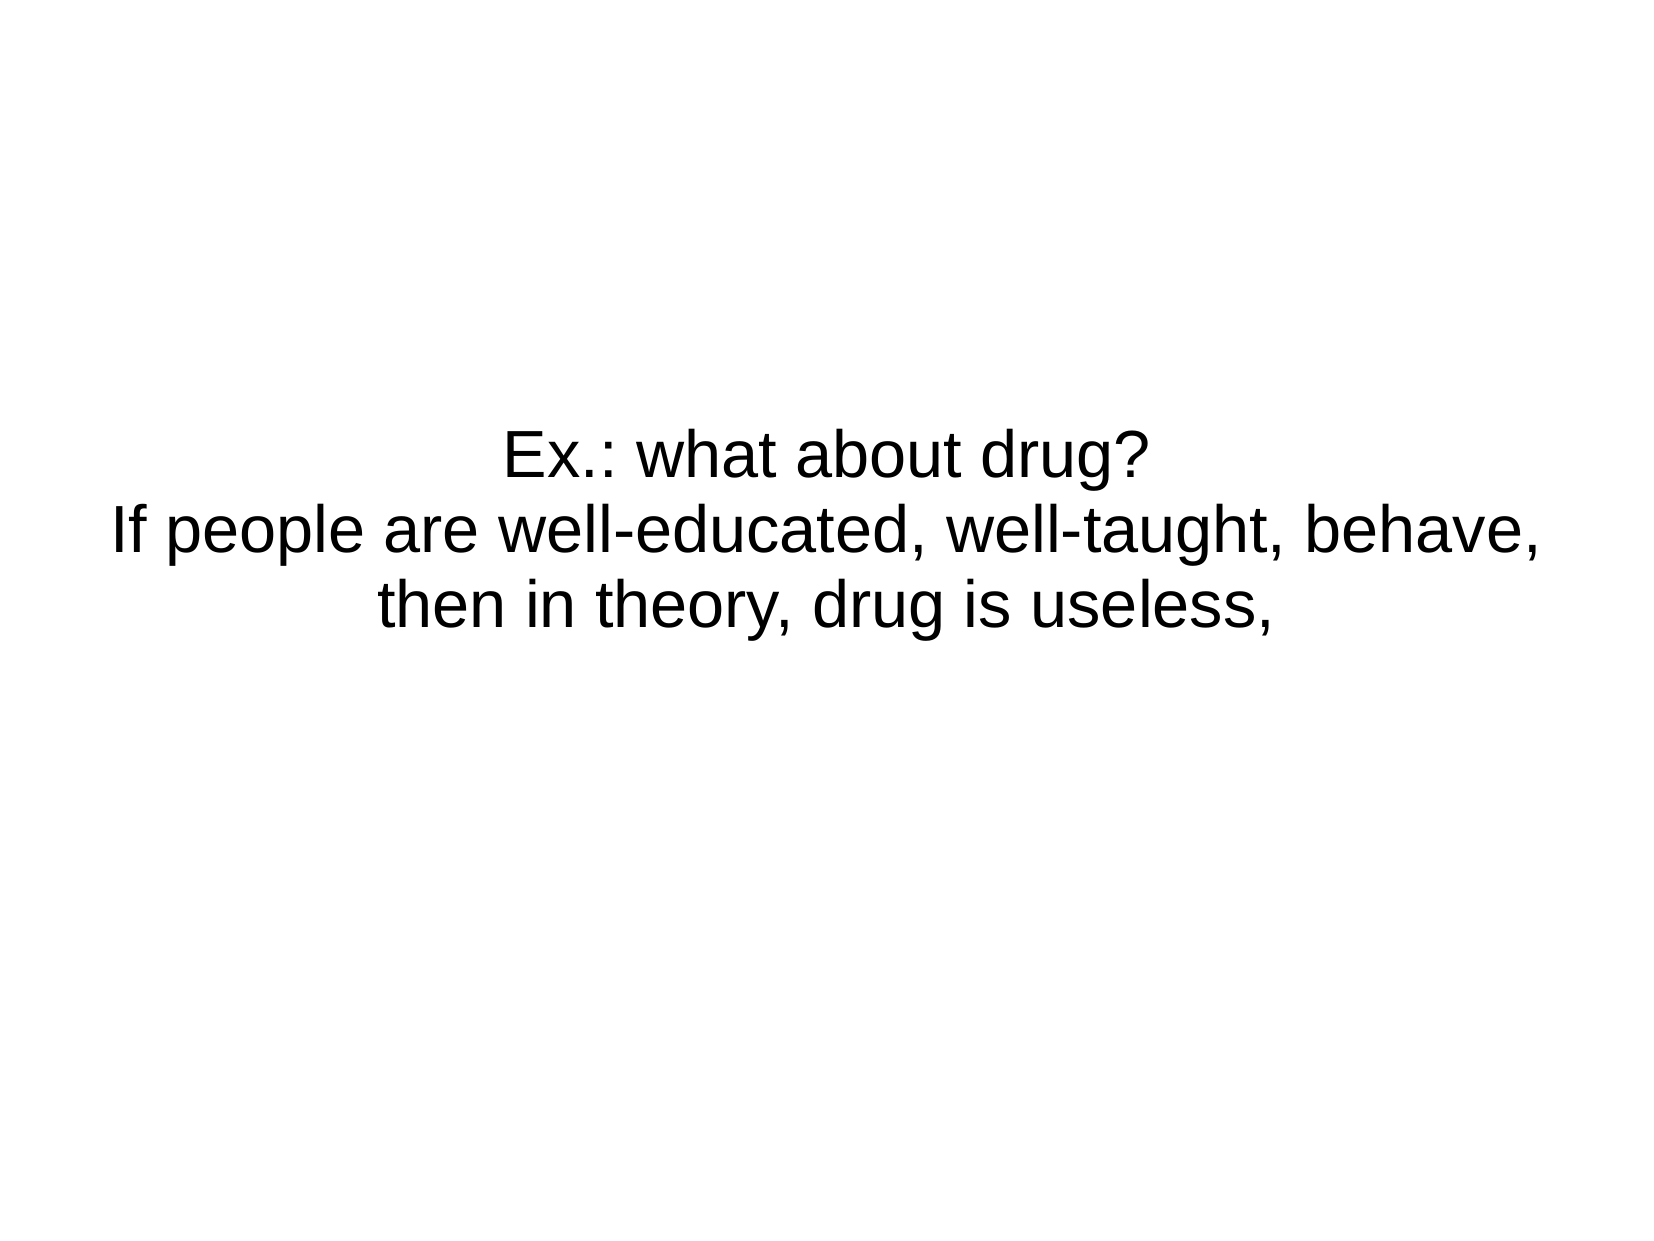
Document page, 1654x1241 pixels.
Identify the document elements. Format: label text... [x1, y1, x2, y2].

subtitle Ex.: what about drug? If people are well-educated, well-taught, behave, then in theory, drug is useless, [82, 49, 1571, 1010]
